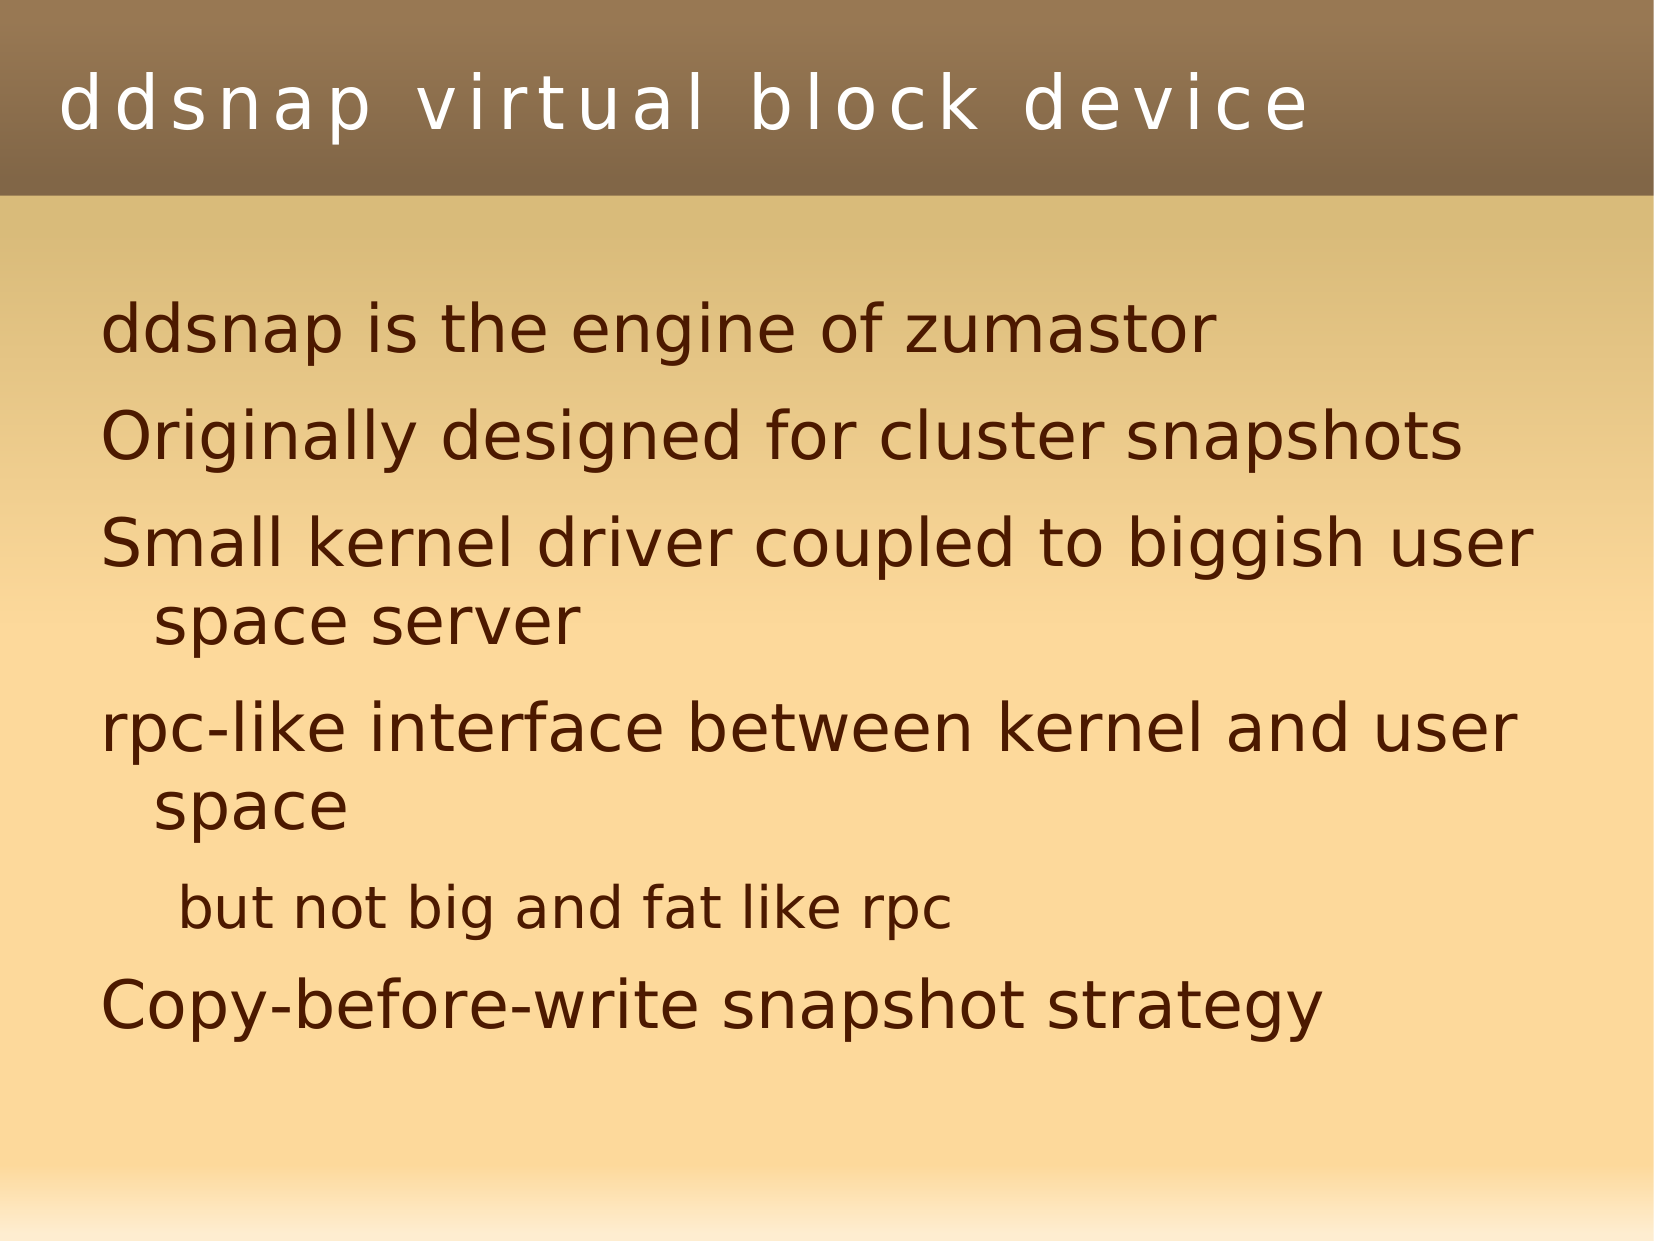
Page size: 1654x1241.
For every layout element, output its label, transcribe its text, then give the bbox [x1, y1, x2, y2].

title ddsnap virtual block device [59, 29, 1595, 178]
list ddsnap is the engine of zumastor Originally designed for cluster snapshots Small kernel driver coupled to biggish user space server rpc-like interface between kernel and user space but not big and fat like rpc Copy-before-write snapshot strategy [82, 290, 1571, 1109]
picture [0, 0, 1654, 1241]
